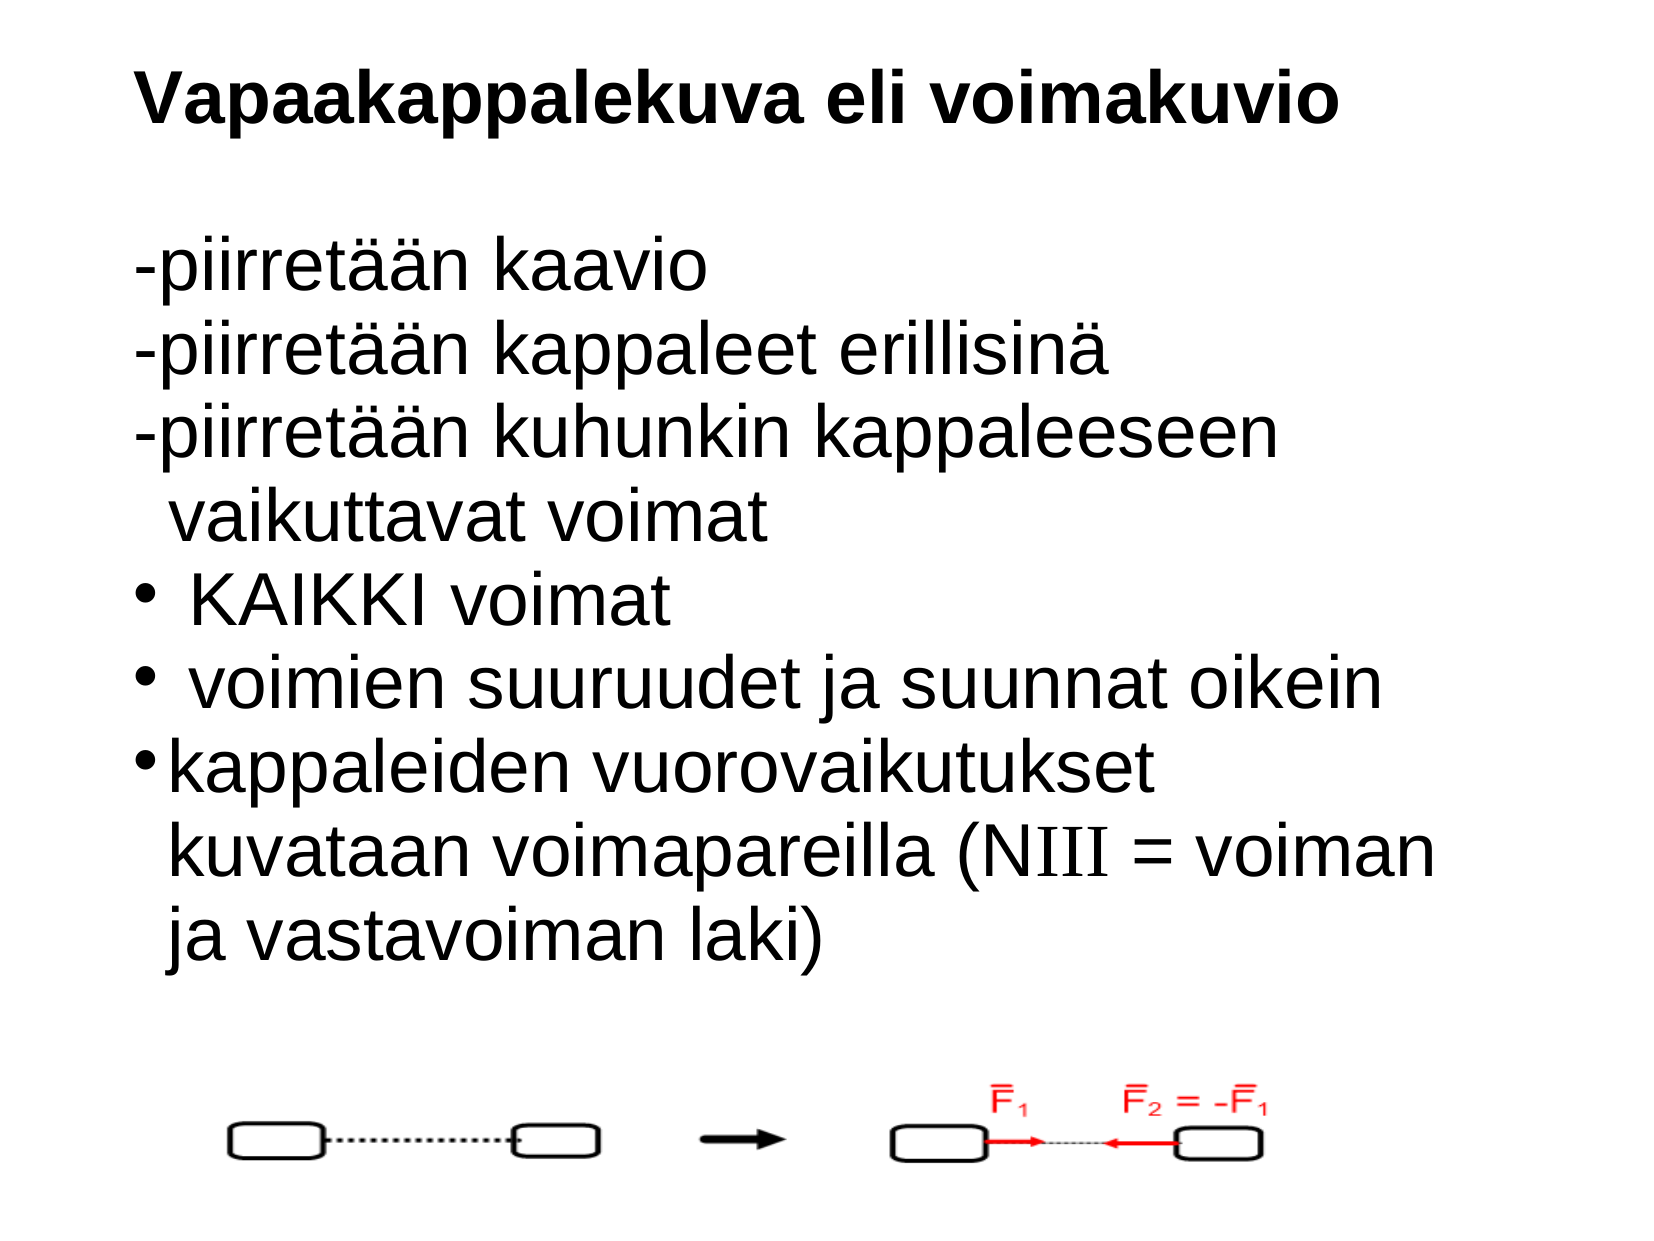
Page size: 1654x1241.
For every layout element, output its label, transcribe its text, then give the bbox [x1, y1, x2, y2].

text_box Vapaakappalekuva eli voimakuvio -piirretään kaavio -piirretään kappaleet erillisinä -piirretään kuhunkin kappaleeseen vaikuttavat voimat KAIKKI voimat voimien suuruudet ja suunnat oikein kappaleiden vuorovaikutukset kuvataan voimapareilla (NIII = voiman ja vastavoiman laki) [118, 48, 1489, 1241]
picture [160, 1033, 1382, 1201]
